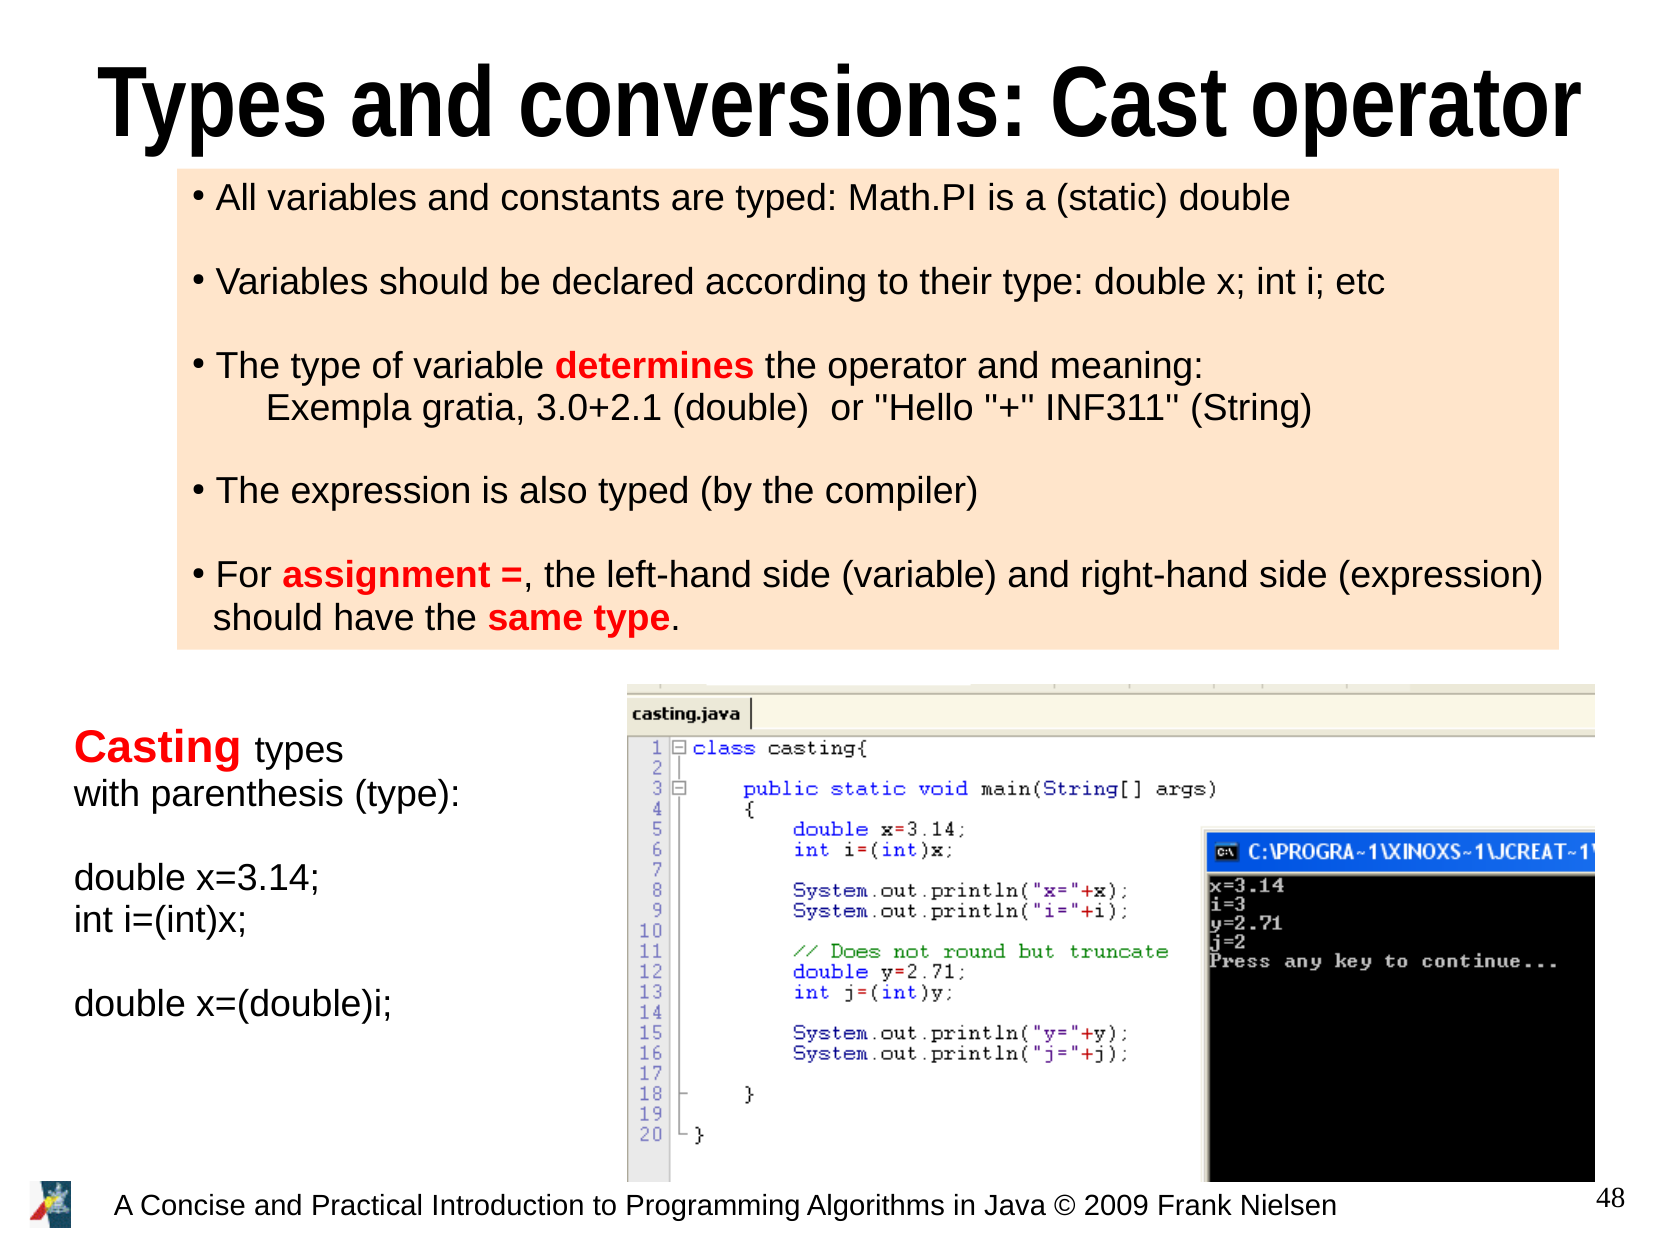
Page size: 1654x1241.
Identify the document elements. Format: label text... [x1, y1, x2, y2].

text_box All variables and constants are typed: Math.PI is a (static) double Variables should be declared according to their type: double x; int i; etc The type of variable determines the operator and meaning: Exempla gratia, 3.0+2.1 (double) or ''Hello ''+'' INF311'' (String) The expression is also typed (by the compiler) For assignment =, the left-hand side (variable) and right-hand side (expression) should have the same type. [177, 168, 1559, 650]
text_box Casting types with parenthesis (type): double x=3.14; int i=(int)x; double x=(double)i; [59, 714, 475, 1034]
text_box Types and conversions: Cast operator [59, 35, 1625, 165]
picture [29, 1181, 71, 1228]
picture [627, 684, 1595, 1182]
